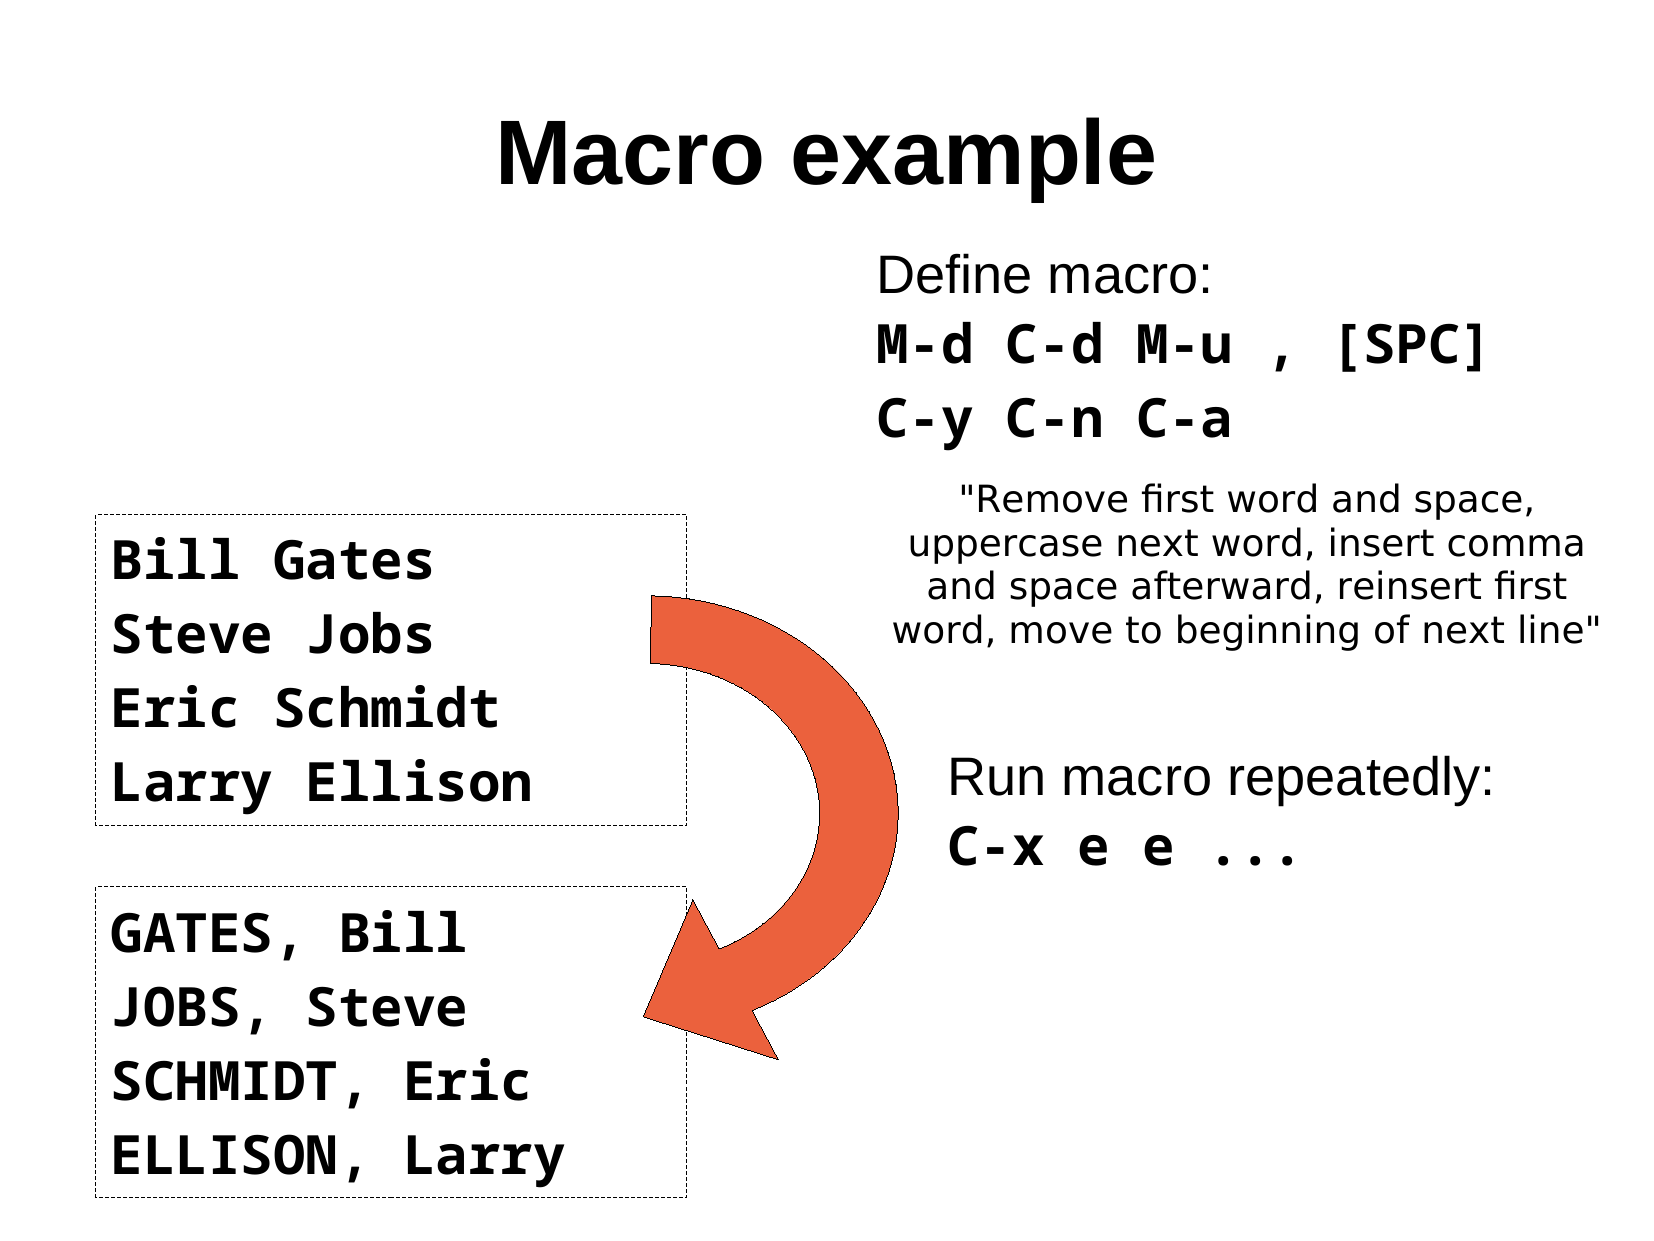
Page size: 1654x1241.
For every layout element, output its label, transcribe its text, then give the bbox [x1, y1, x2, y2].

text_box "Remove first word and space, uppercase next word, insert comma and space afterward, reinsert first word, move to beginning of next line" [869, 470, 1626, 660]
text_box Bill Gates Steve Jobs Eric Schmidt Larry Ellison [95, 514, 687, 799]
text_box Run macro repeatedly: C-x e e ... [932, 739, 1540, 907]
title Macro example [82, 56, 1571, 250]
text_box [643, 595, 899, 1060]
text_box Define macro: M-d C-d M-u , [SPC] C-y C-n C-a [861, 237, 1601, 471]
text_box GATES, Bill JOBS, Steve SCHMIDT, Eric ELLISON, Larry [95, 886, 687, 1171]
